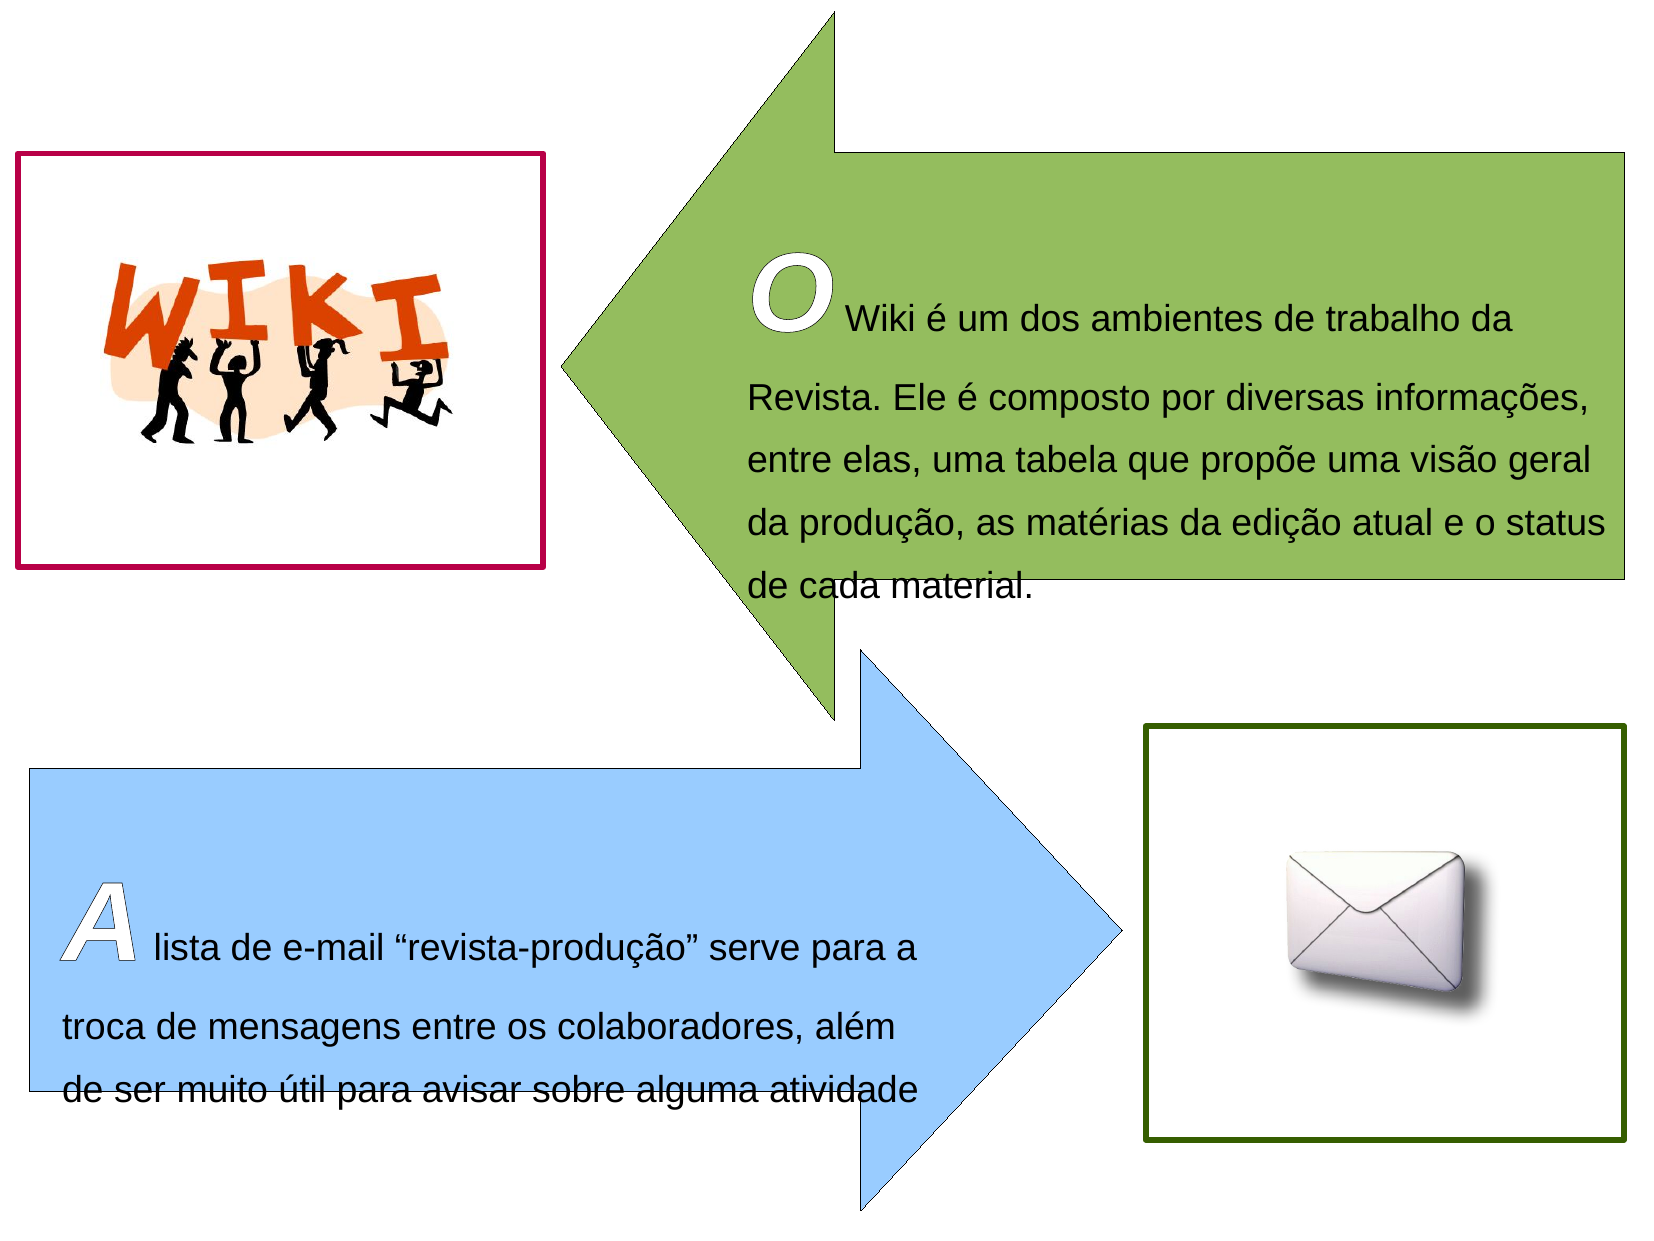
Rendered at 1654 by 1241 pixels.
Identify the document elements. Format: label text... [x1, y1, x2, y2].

text_box [137, 1084, 148, 1090]
text_box [252, 1084, 263, 1092]
text_box [182, 1084, 190, 1092]
picture [1240, 814, 1512, 1029]
text_box [87, 1084, 98, 1090]
text_box [577, 1084, 587, 1092]
text_box [193, 1084, 201, 1092]
text_box [669, 1084, 679, 1092]
text_box [29, 649, 1123, 1211]
text_box [840, 1084, 850, 1092]
text_box [342, 1084, 352, 1092]
text_box O Wiki é um dos ambientes de trabalho da Revista. Ele é composto por diversas informações, entre elas, uma tabela que propõe uma visão geral da produção, as matérias da edição atual e o status de cada material. [732, 159, 1648, 553]
text_box A lista de e-mail “revista-produção” serve para a troca de mensagens entre os colaboradores, além de ser muito útil para avisar sobre alguma atividade [47, 788, 963, 1055]
text_box [555, 1084, 566, 1092]
text_box [861, 1092, 871, 1100]
text_box [822, 588, 832, 596]
text_box [67, 1084, 77, 1092]
text_box [1145, 726, 1625, 1140]
text_box [17, 153, 544, 567]
text_box [561, 11, 1625, 721]
picture [100, 257, 455, 455]
text_box [712, 1084, 720, 1092]
text_box [723, 1084, 731, 1092]
text_box [609, 1084, 620, 1090]
